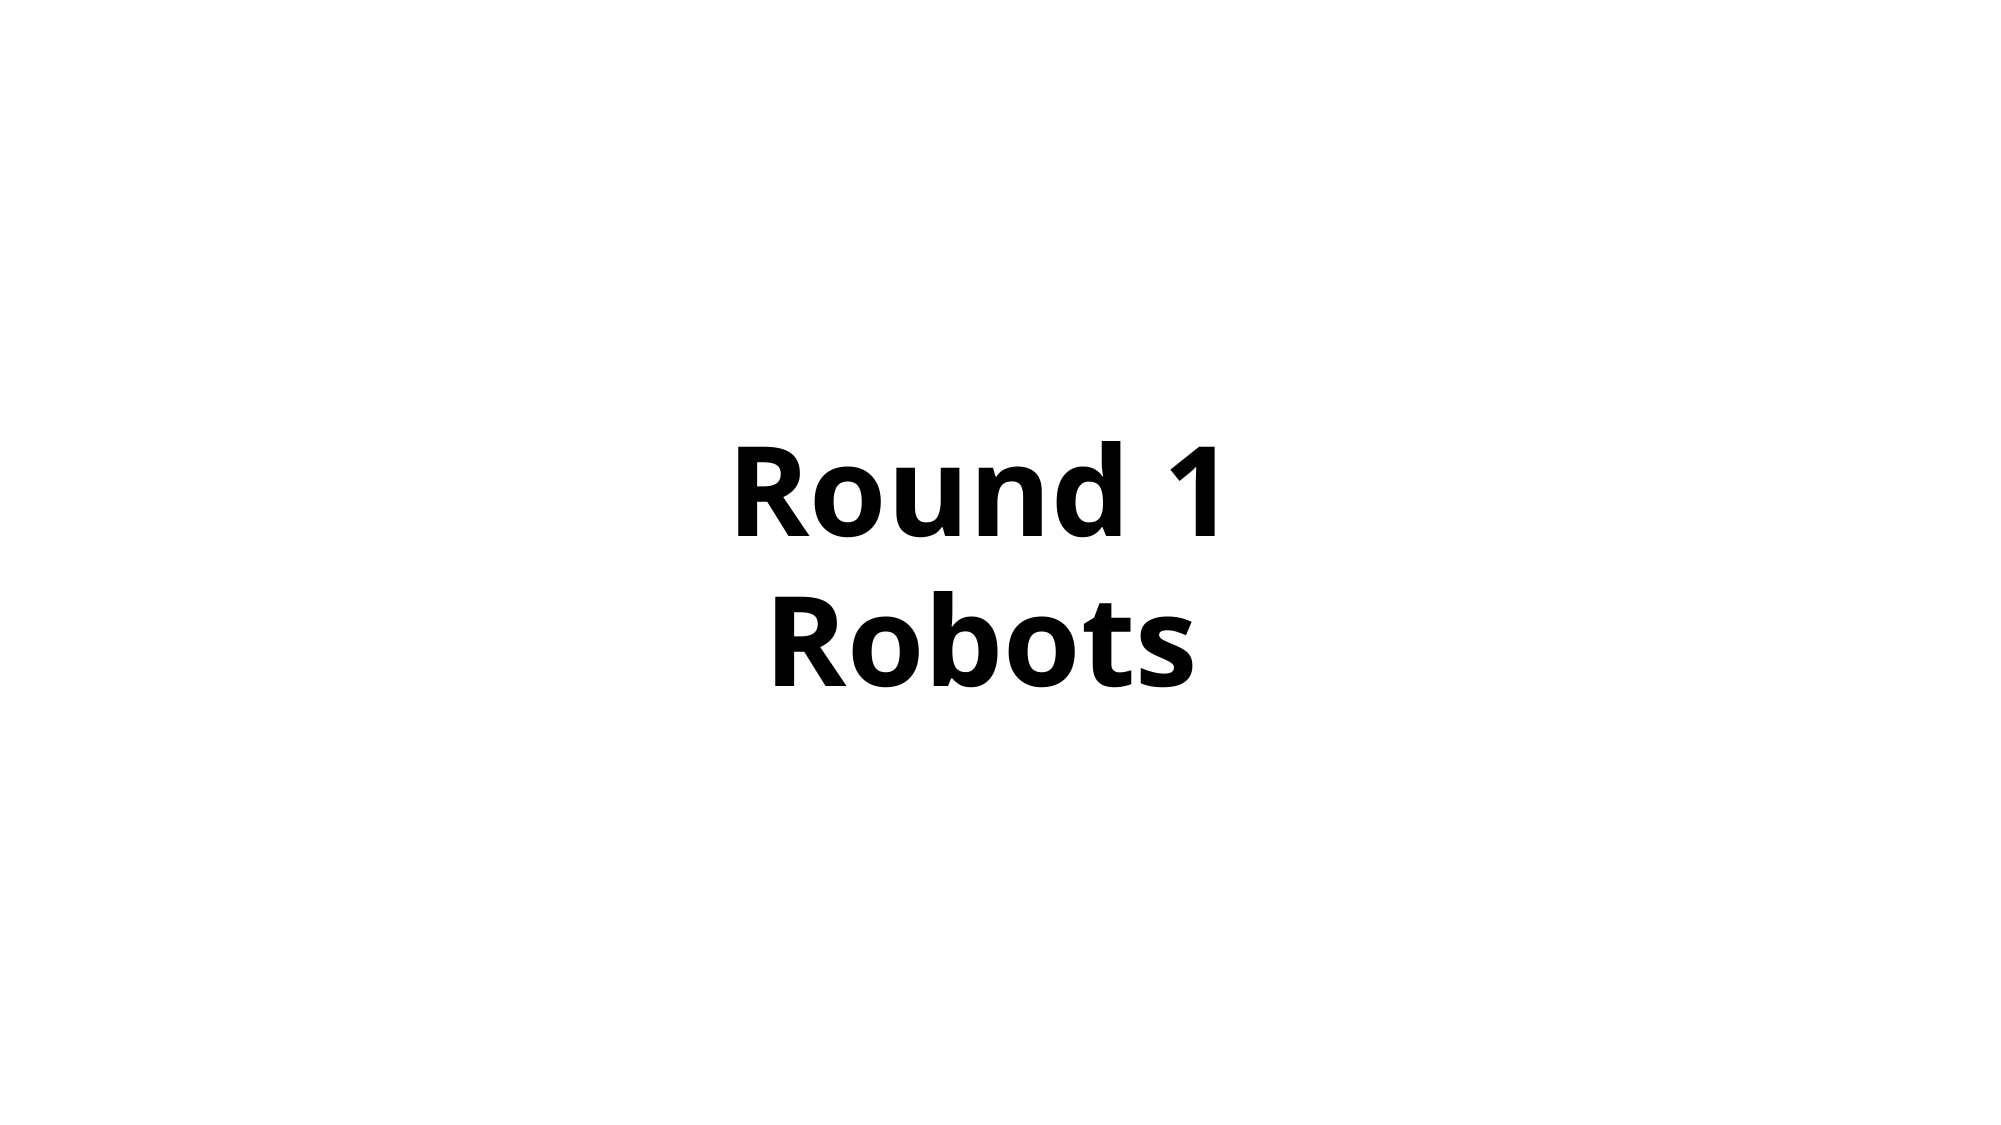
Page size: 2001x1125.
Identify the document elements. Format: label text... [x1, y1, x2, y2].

text_box Round 1 Robots [697, 403, 1265, 722]
